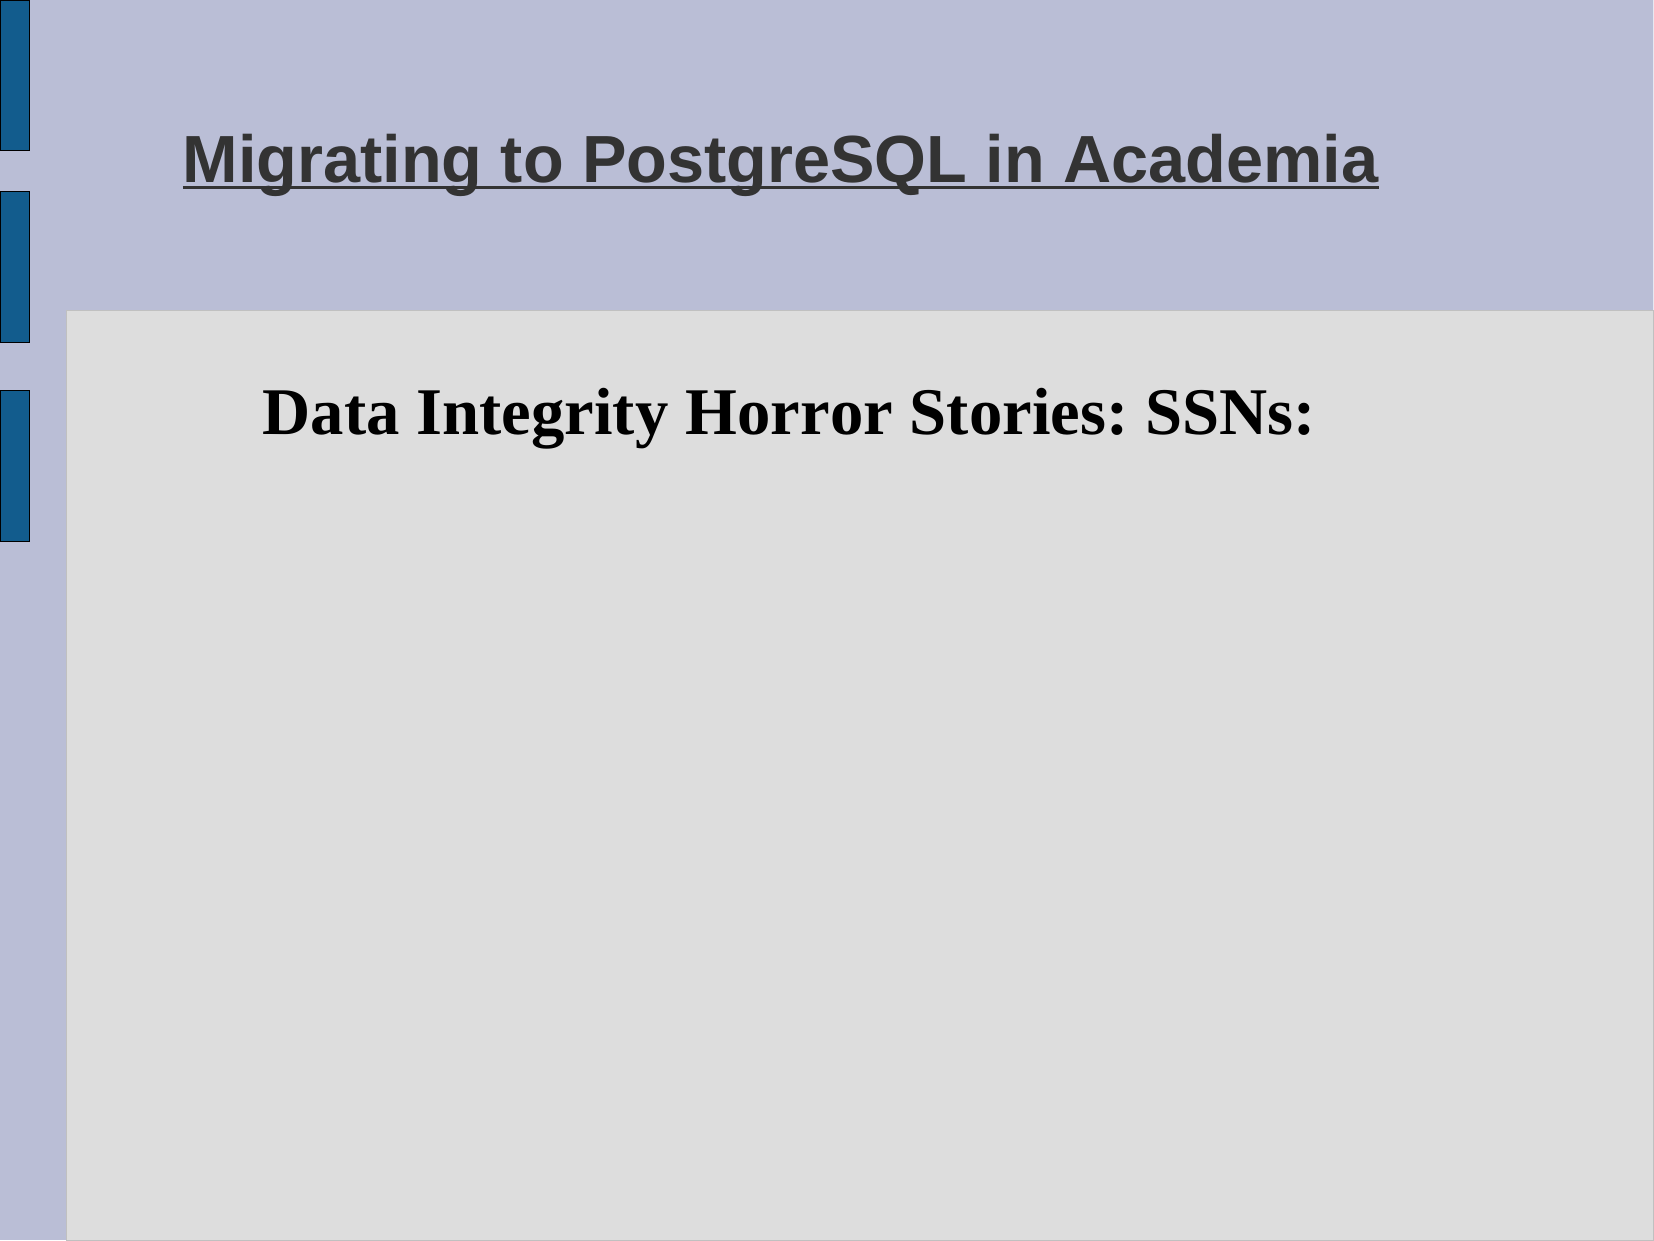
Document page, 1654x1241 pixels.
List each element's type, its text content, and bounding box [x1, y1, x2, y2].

title Migrating to PostgreSQL in Academia [75, 55, 1488, 263]
text_box Data Integrity Horror Stories: SSNs: [262, 375, 1426, 450]
